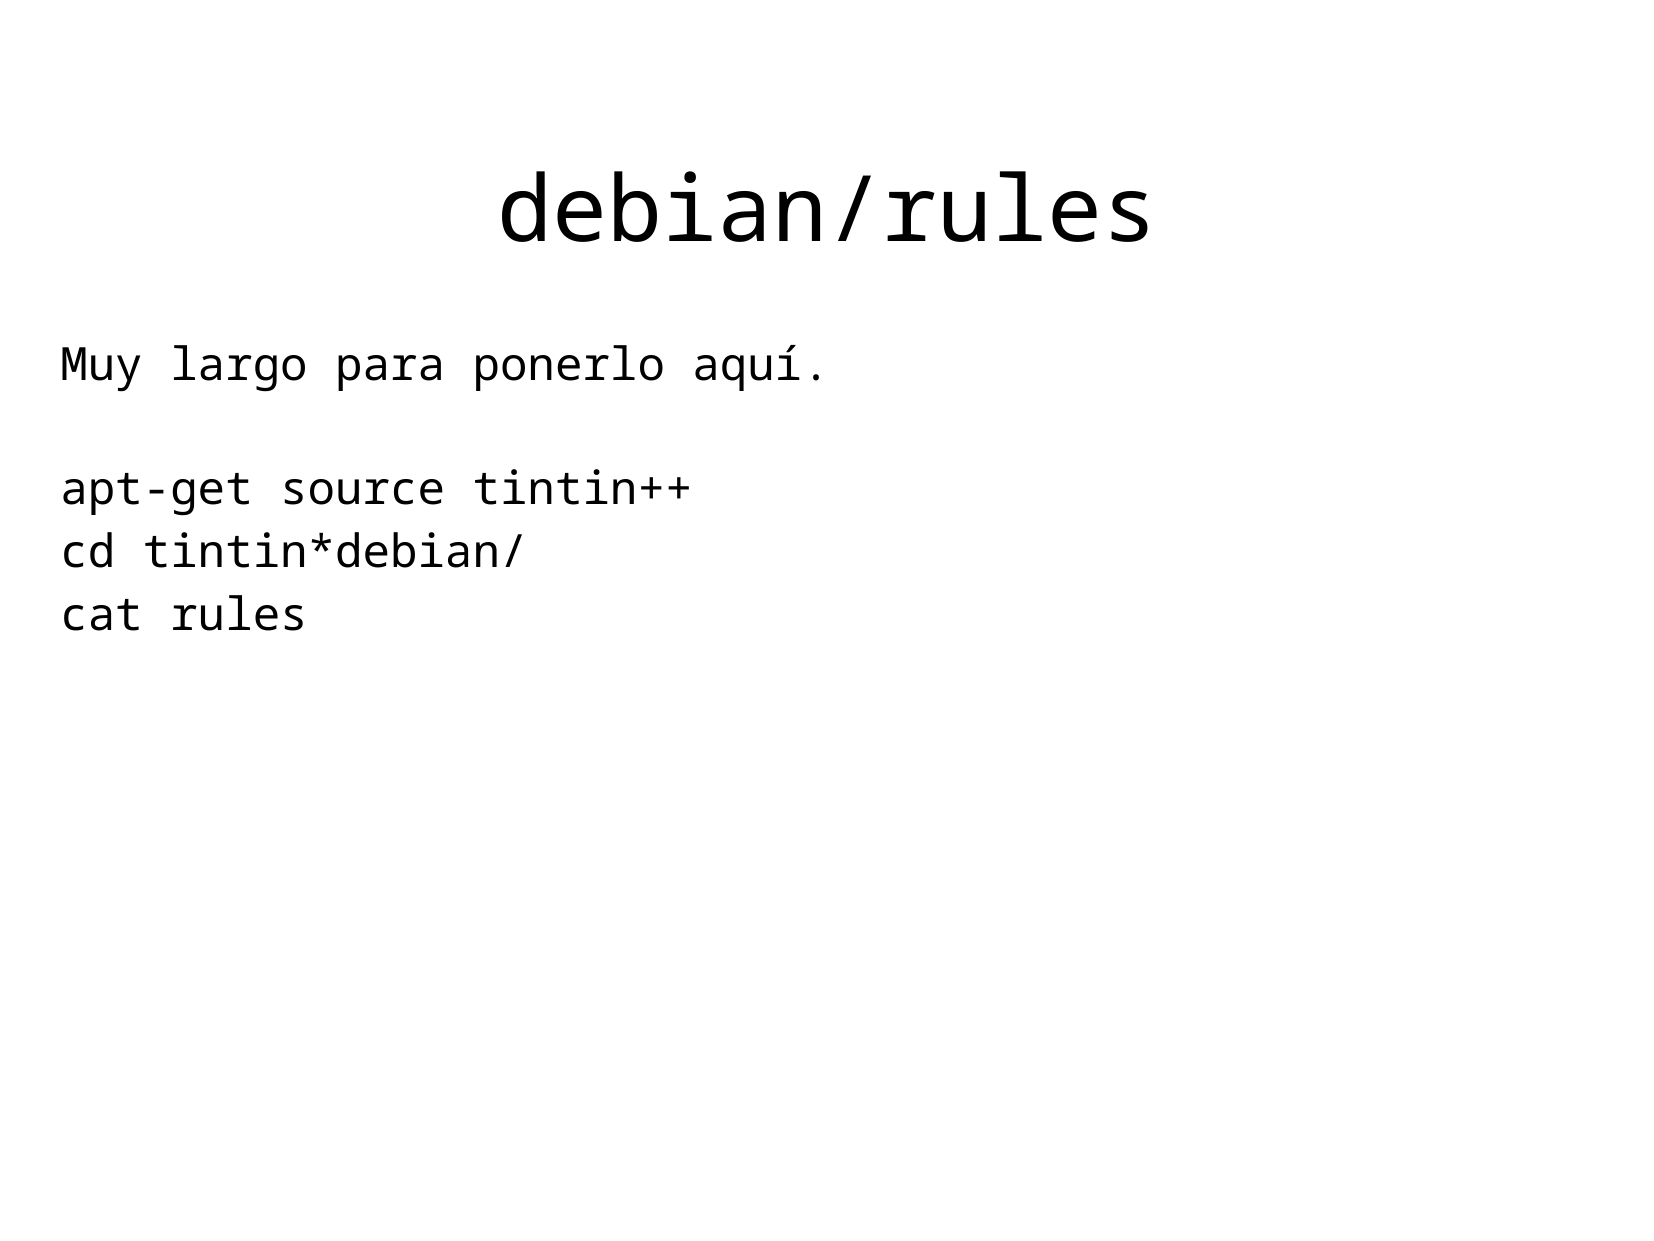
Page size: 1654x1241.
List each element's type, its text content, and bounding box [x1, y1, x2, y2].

text_box Muy largo para ponerlo aquí. apt-get source tintin++ cd tintin*debian/ cat rules [60, 330, 1574, 935]
title debian/rules [121, 102, 1534, 311]
